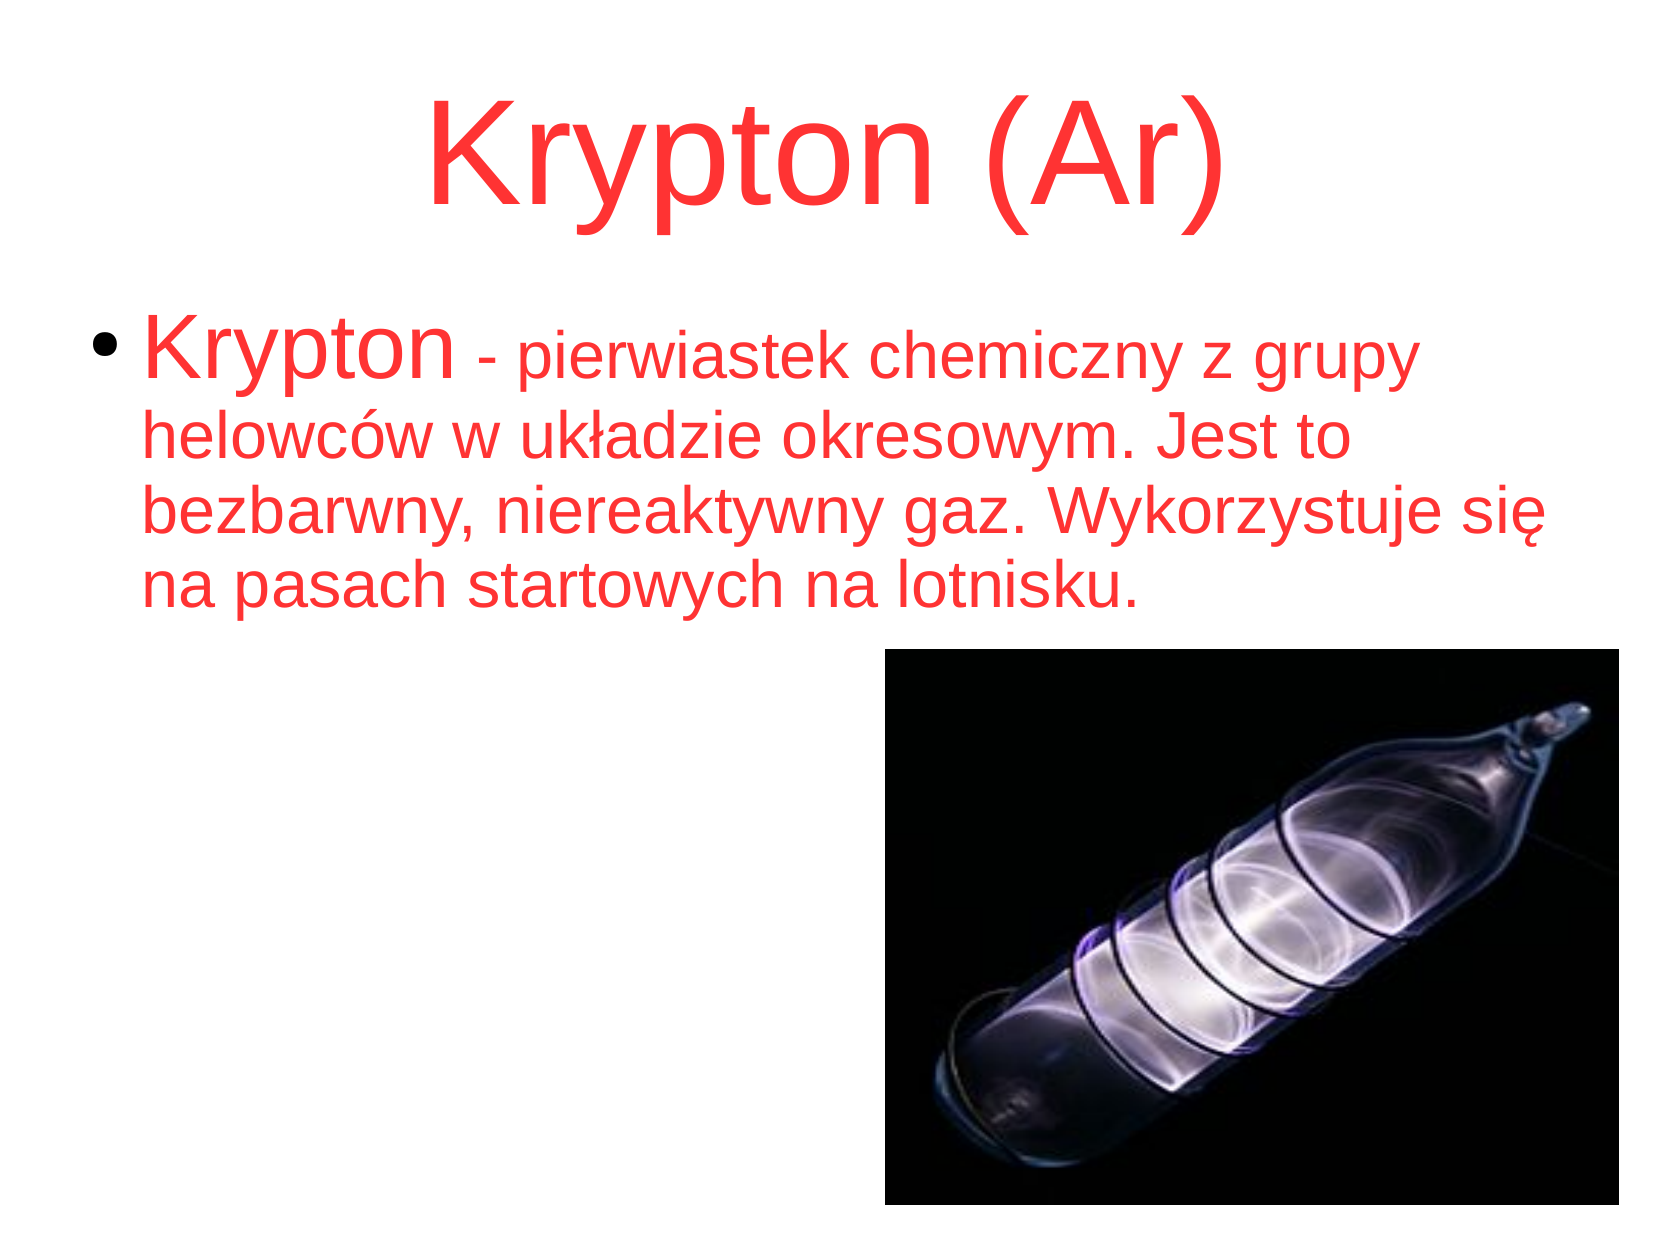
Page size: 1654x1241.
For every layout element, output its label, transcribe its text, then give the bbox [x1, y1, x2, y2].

picture [885, 649, 1619, 1205]
title Krypton (Ar) [82, 49, 1571, 257]
list Krypton - pierwiastek chemiczny z grupy helowców w układzie okresowym. Jest to bezbarwny, niereaktywny gaz. Wykorzystuje się na pasach startowych na lotnisku. [70, 295, 1559, 1114]
